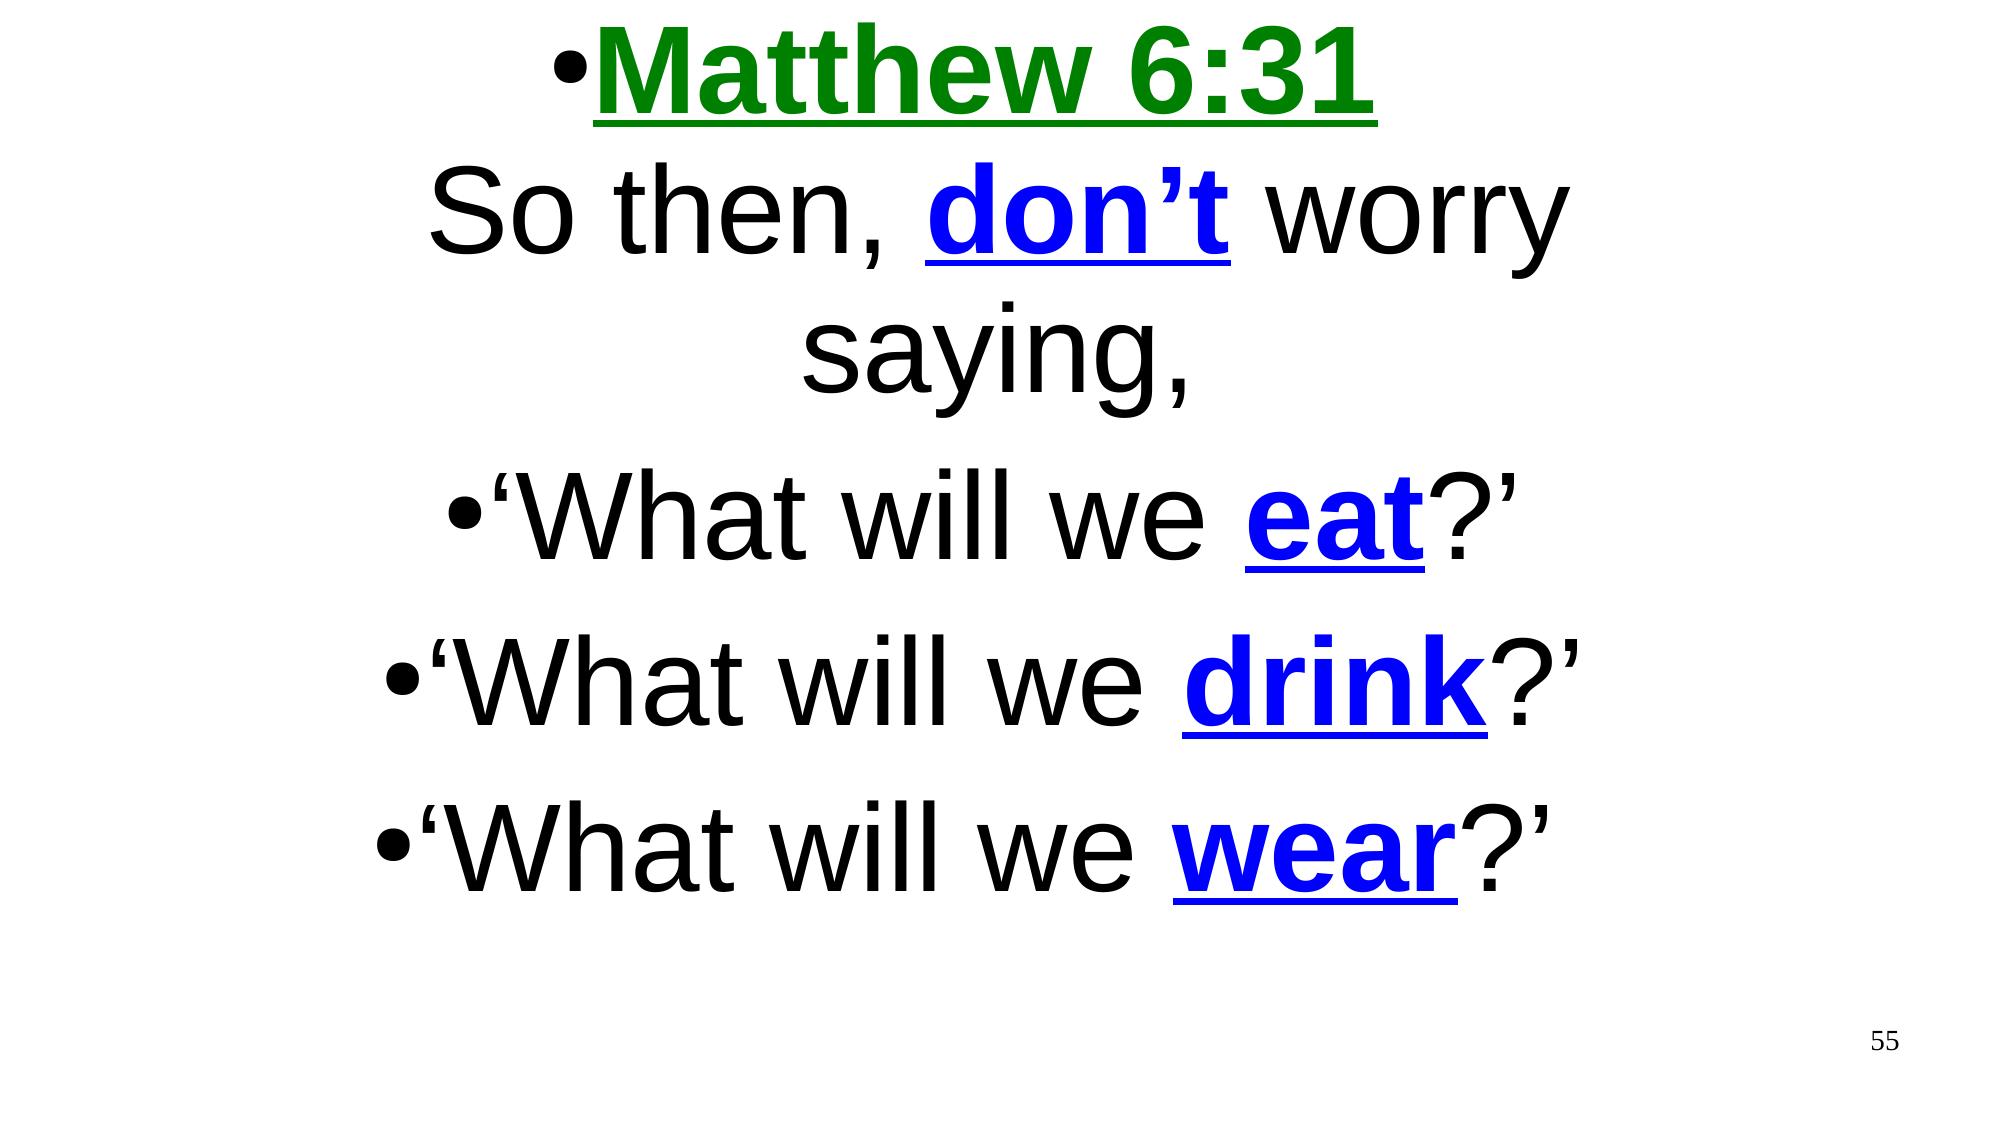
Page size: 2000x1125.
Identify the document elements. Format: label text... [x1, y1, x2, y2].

list Matthew 6:31 So then, don’t worry saying, ‘What will we eat?’ ‘What will we drink?’ ‘What will we wear?’ [0, 0, 1996, 1123]
